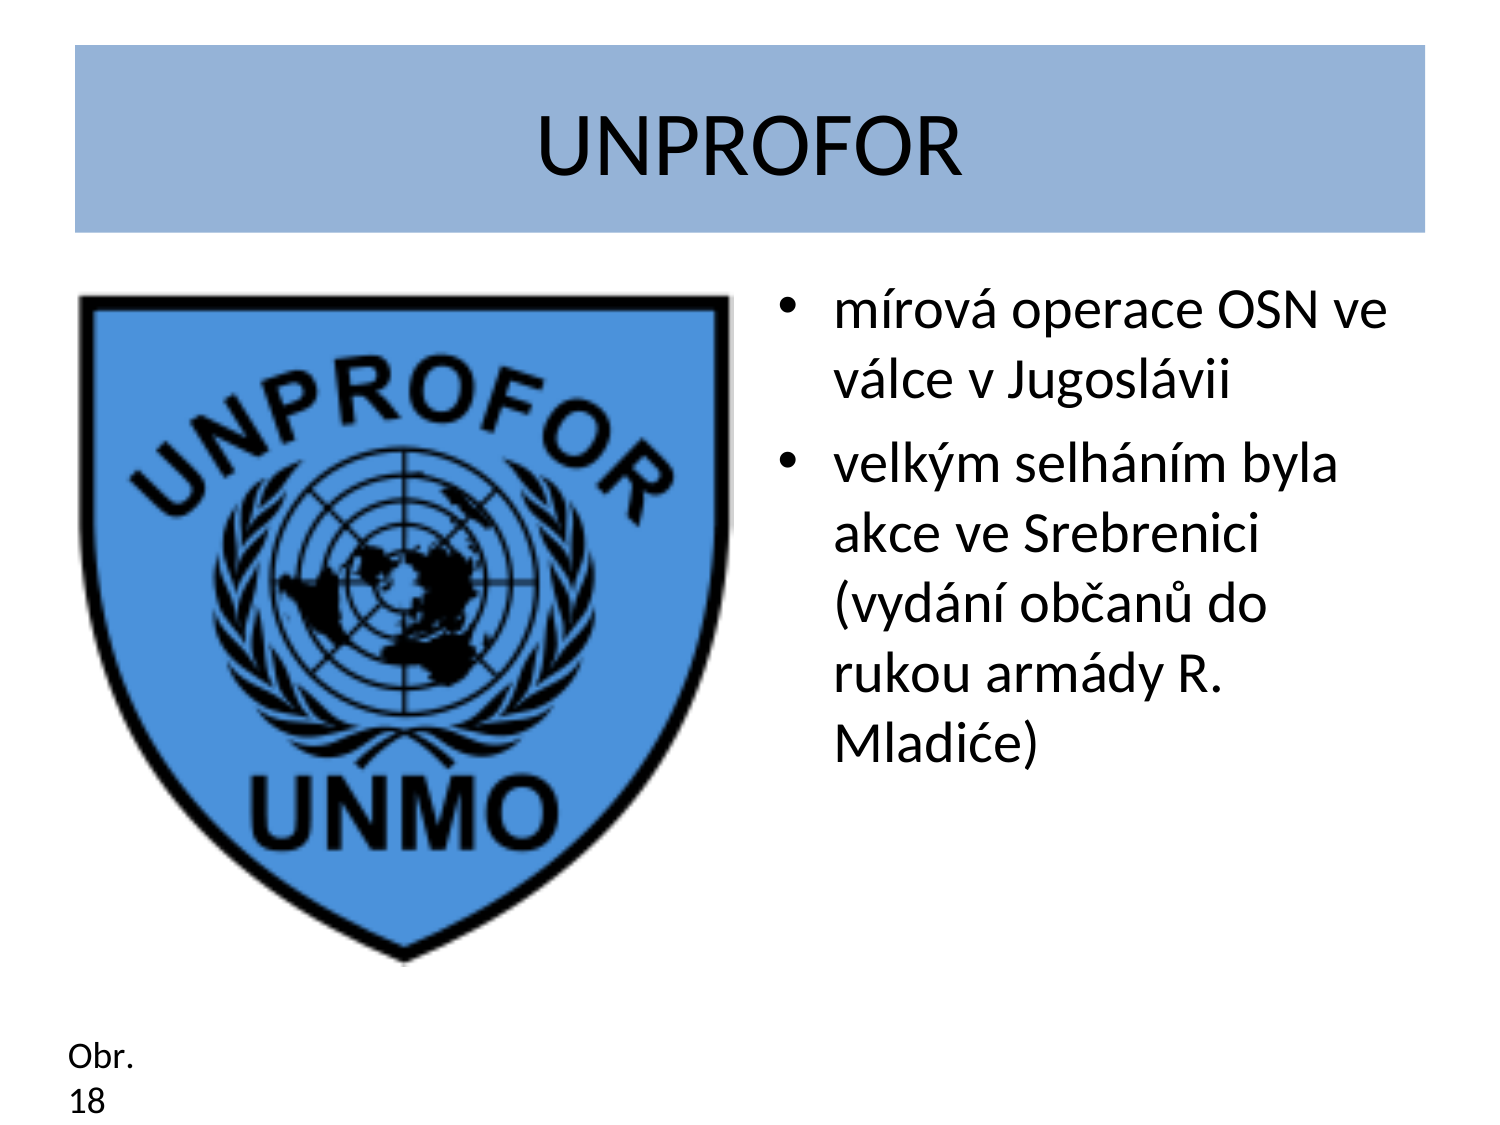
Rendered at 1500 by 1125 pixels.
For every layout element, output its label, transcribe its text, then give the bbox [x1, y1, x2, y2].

title UNPROFOR [75, 45, 1426, 233]
list mírová operace OSN ve válce v Jugoslávii velkým selháním byla akce ve Srebrenici (vydání občanů do rukou armády R. Mladiće) [762, 262, 1426, 1006]
text_box Obr. 18 [53, 1023, 195, 1125]
text_box [76, 290, 734, 967]
